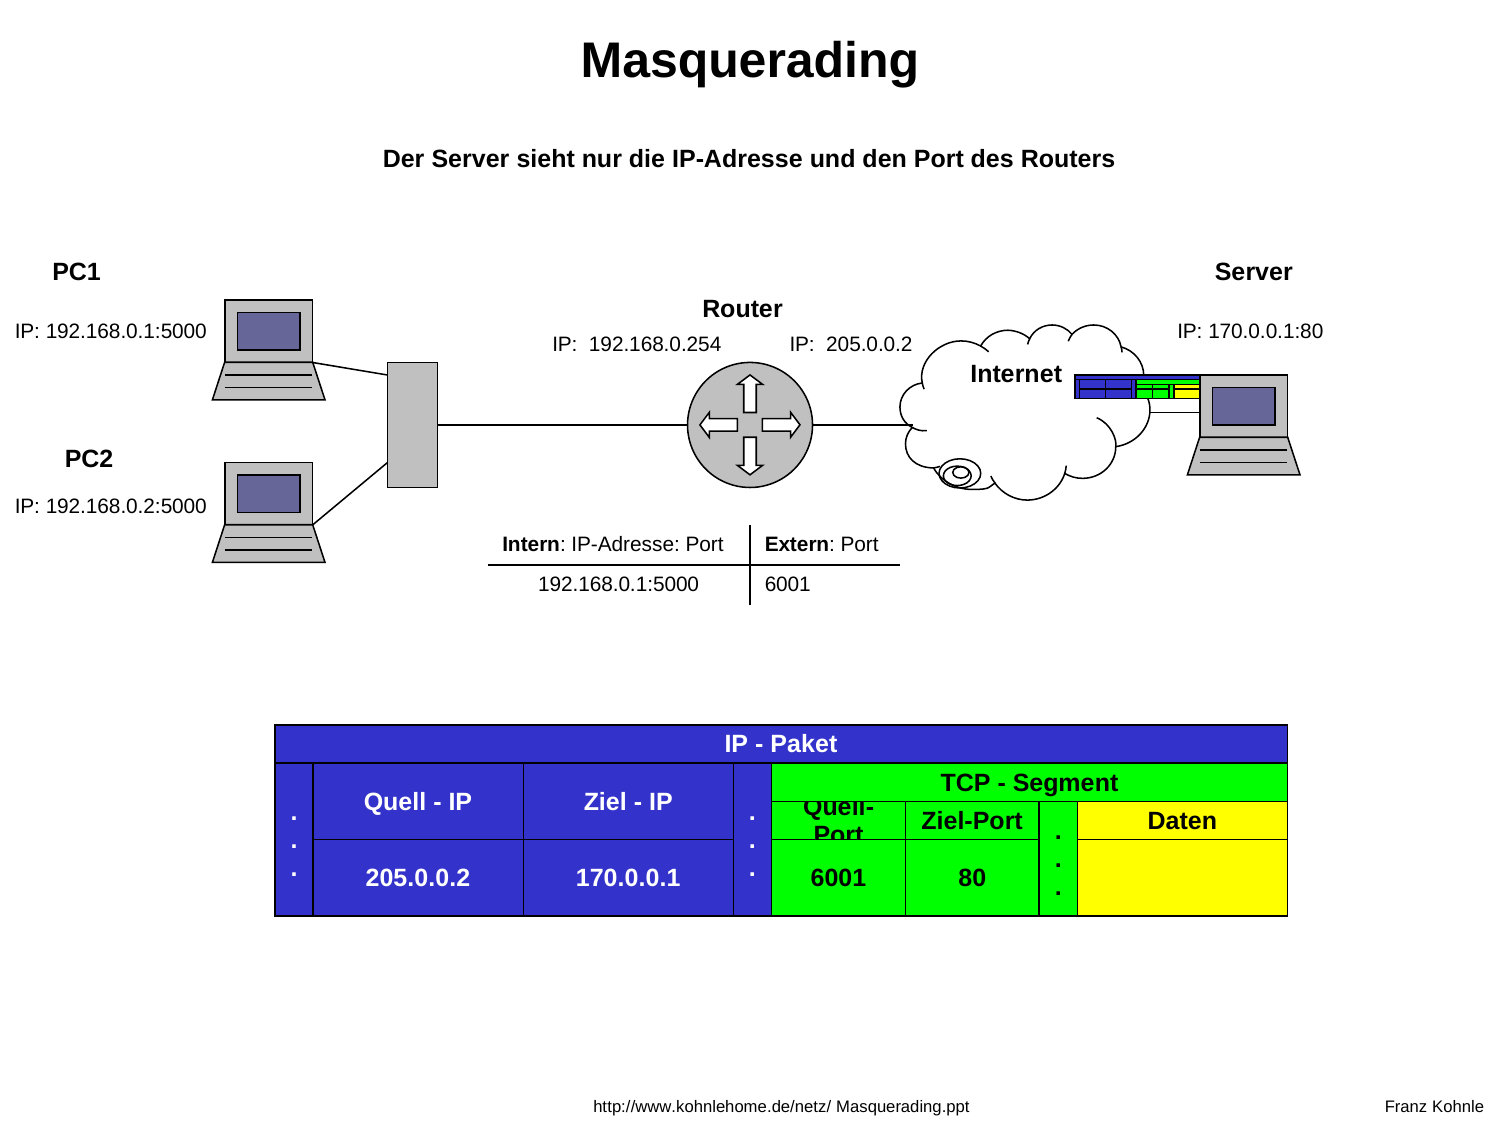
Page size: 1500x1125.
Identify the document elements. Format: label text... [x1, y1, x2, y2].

text_box ... [275, 763, 314, 916]
text_box [387, 362, 438, 488]
text_box Der Server sieht nur die IP-Adresse und den Port des Routers [368, 137, 1132, 181]
text_box Router [687, 287, 798, 331]
text_box [1078, 840, 1288, 916]
text_box Franz Kohnle [1370, 1089, 1500, 1125]
text_box Ziel-Port [905, 802, 1039, 839]
text_box Server [1199, 249, 1308, 294]
text_box Quell-Port [771, 802, 905, 839]
text_box IP - Paket [274, 725, 1288, 764]
text_box PC1 [37, 249, 116, 294]
text_box Intern: IP-Adresse: Port [487, 524, 750, 564]
text_box IP: 192.168.0.2:5000 [0, 487, 222, 527]
text_box Daten [1078, 802, 1288, 840]
text_box ... [1039, 802, 1078, 917]
text_box IP: 205.0.0.2 [774, 324, 928, 364]
text_box 170.0.0.1 [523, 839, 734, 916]
text_box [1074, 375, 1300, 475]
text_box TCP - Segment [771, 763, 1288, 802]
text_box ... [734, 764, 771, 916]
text_box IP: 192.168.0.1:5000 [0, 312, 222, 352]
text_box IP: 170.0.0.1:80 [1162, 312, 1339, 352]
text_box [212, 299, 325, 400]
text_box Quell - IP [314, 764, 524, 839]
text_box http://www.kohnlehome.de/netz/ Masquerading.ppt [578, 1089, 988, 1125]
text_box 6001 [771, 839, 905, 917]
text_box [212, 462, 325, 563]
text_box IP: 192.168.0.254 [537, 324, 737, 364]
text_box Ziel - IP [524, 764, 734, 839]
text_box 192.168.0.1:5000 [487, 565, 749, 605]
text_box Masquerading [565, 24, 935, 97]
text_box Extern: Port [750, 524, 901, 565]
text_box 80 [905, 839, 1040, 917]
text_box [687, 362, 813, 488]
text_box 205.0.0.2 [313, 839, 523, 916]
text_box PC2 [50, 437, 129, 481]
text_box Internet [899, 324, 1150, 501]
text_box 6001 [751, 565, 901, 605]
